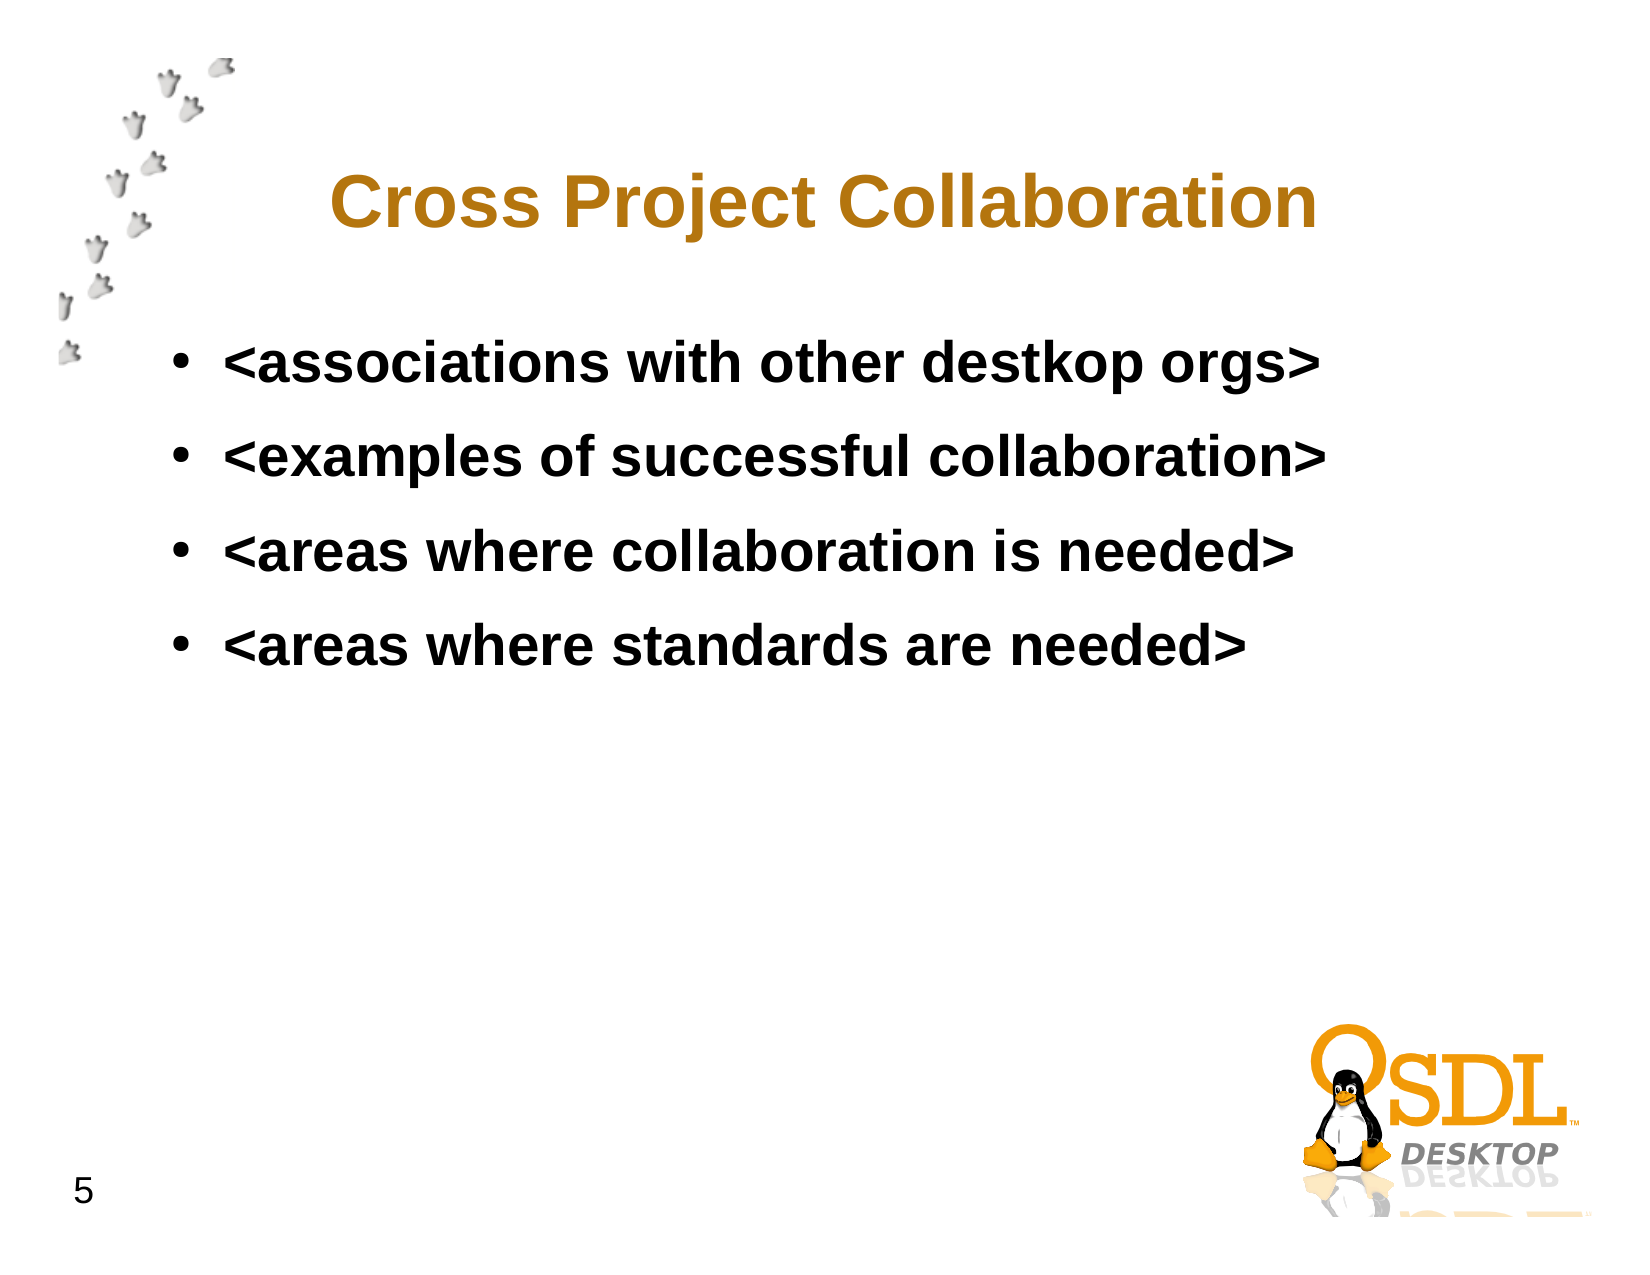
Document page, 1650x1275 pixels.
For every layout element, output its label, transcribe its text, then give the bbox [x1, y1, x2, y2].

picture [1303, 1024, 1592, 1217]
picture [58, 58, 235, 430]
title Cross Project Collaboration [135, 104, 1515, 299]
list <associations with other destkop orgs> <examples of successful collaboration> <areas where collaboration is needed> <areas where standards are needed> [135, 329, 1515, 1094]
